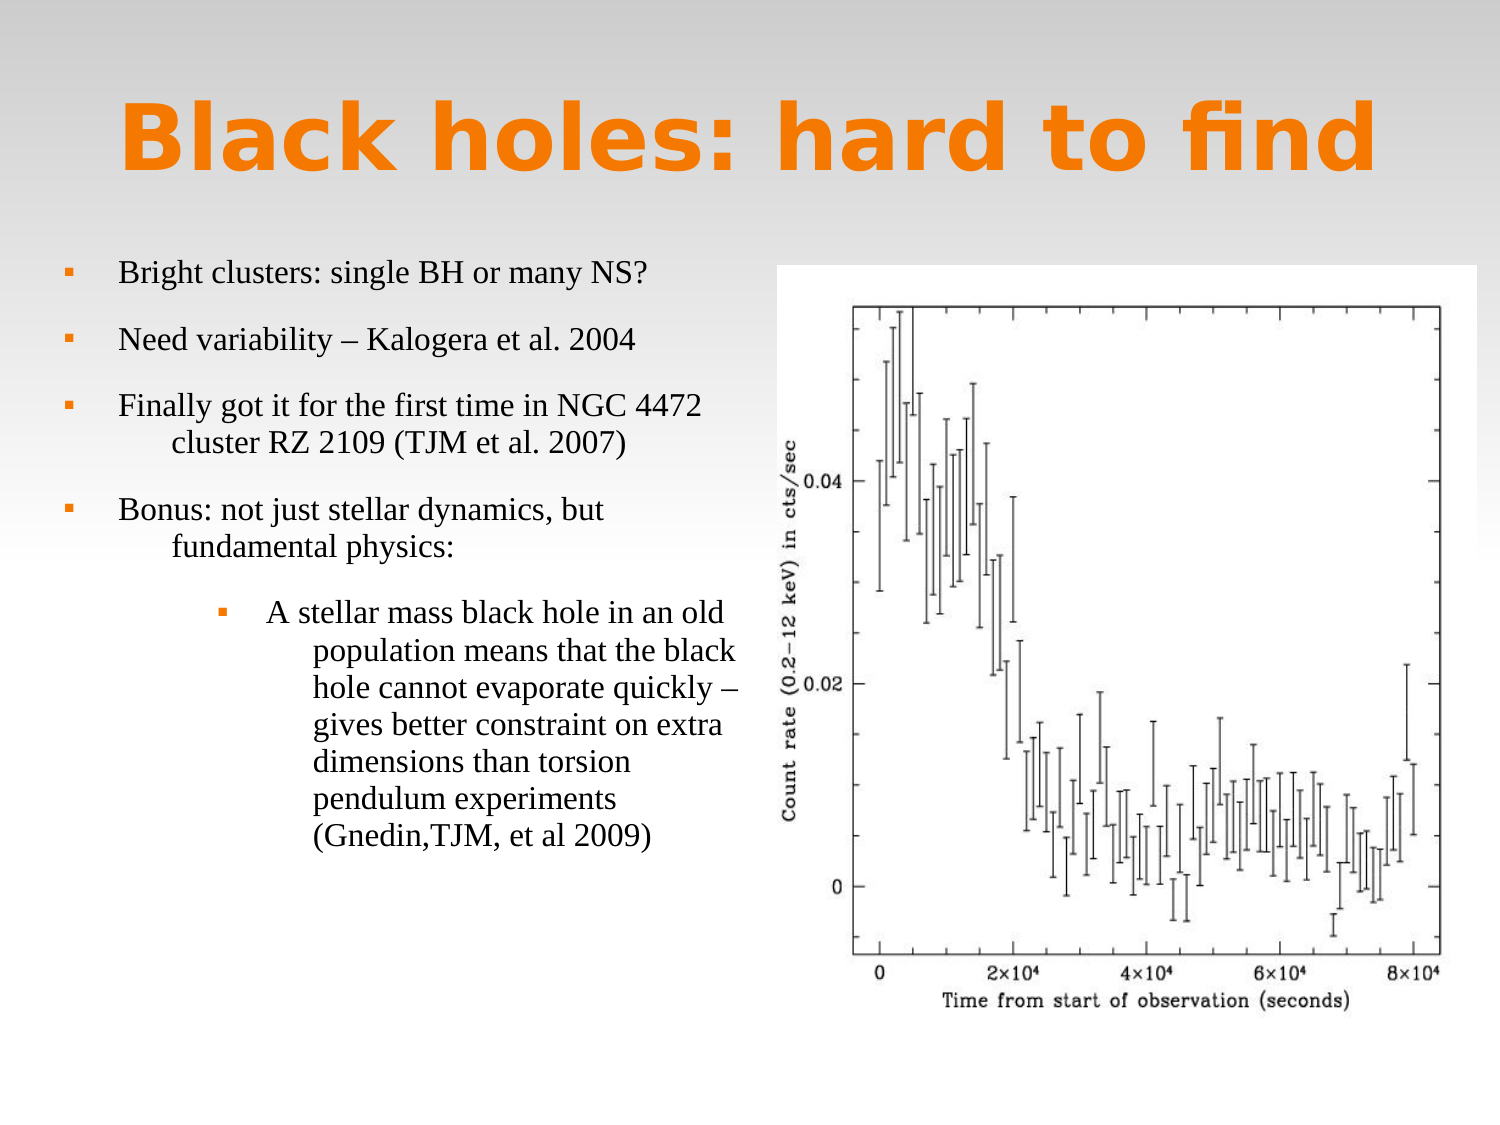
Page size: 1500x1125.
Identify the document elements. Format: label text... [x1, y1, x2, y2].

title Black holes: hard to find [75, 44, 1425, 233]
picture [766, 263, 1477, 1037]
list Bright clusters: single BH or many NS? Need variability – Kalogera et al. 2004 Finally got it for the first time in NGC 4472 cluster RZ 2109 (TJM et al. 2007) Bonus: not just stellar dynamics, but fundamental physics: A stellar mass black hole in an old population means that the black hole cannot evaporate quickly – gives better constraint on extra dimensions than torsion pendulum experiments (Gnedin,TJM, et al 2009) [29, 253, 768, 982]
